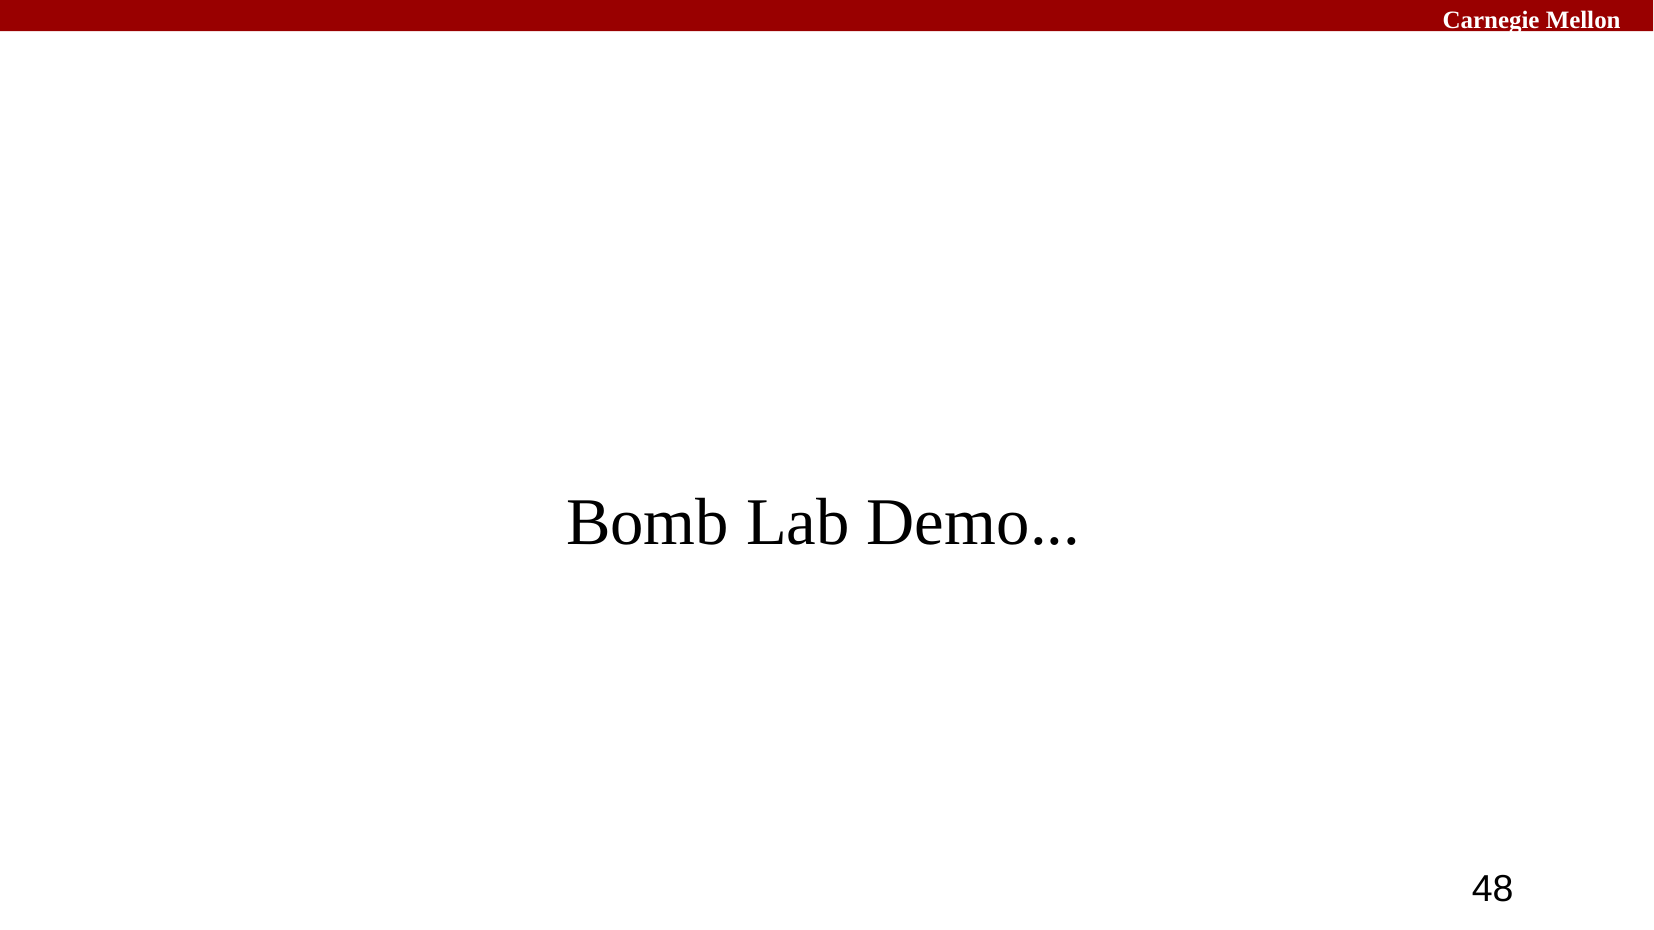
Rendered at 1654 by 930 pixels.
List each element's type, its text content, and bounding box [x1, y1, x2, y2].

subtitle Bomb Lab Demo... [71, 184, 1576, 859]
